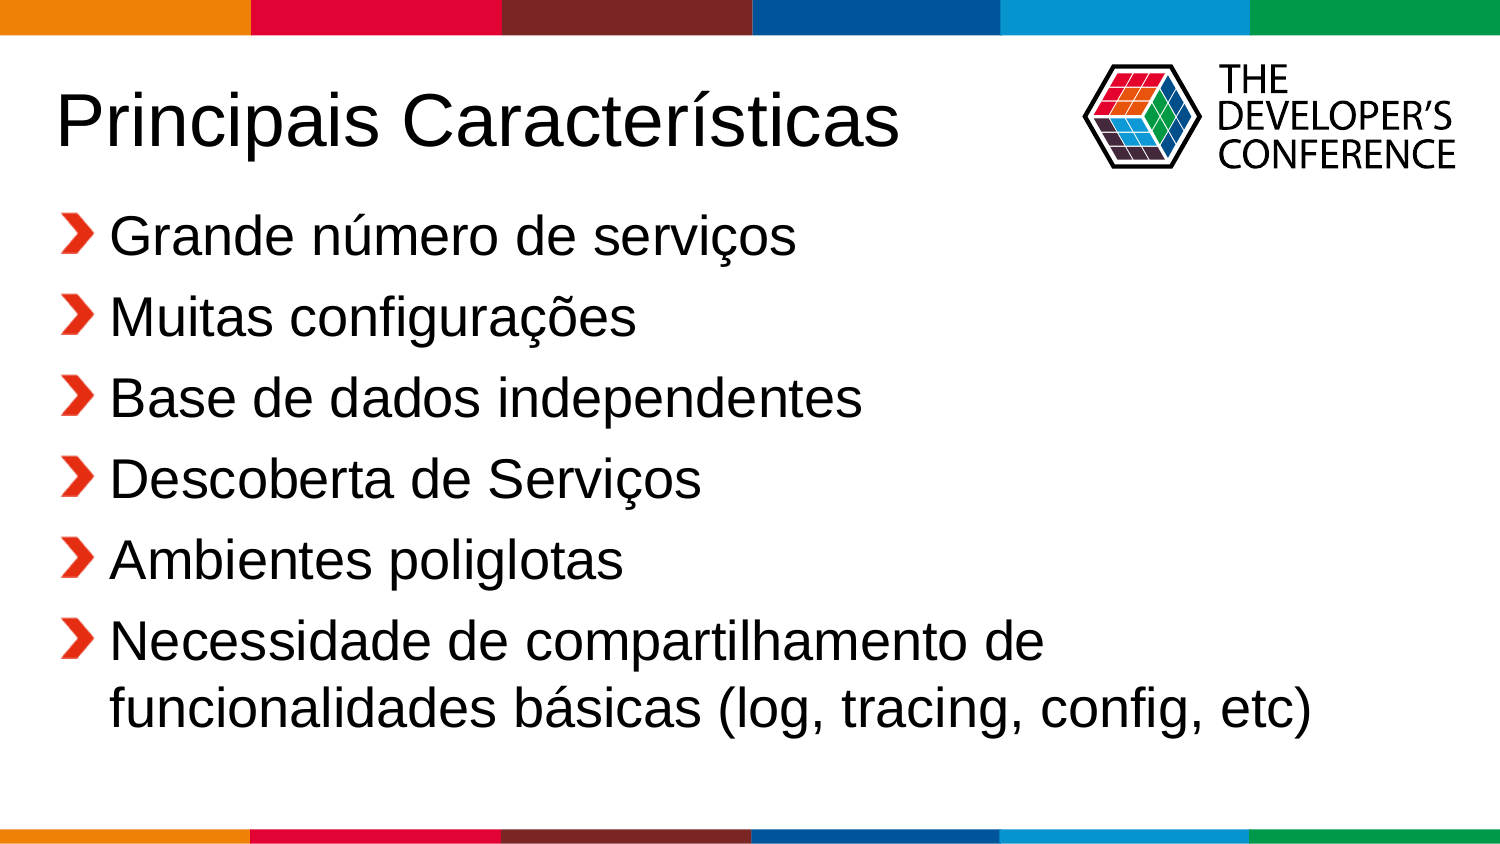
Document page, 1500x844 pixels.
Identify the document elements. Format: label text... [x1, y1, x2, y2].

title Principais Características [41, 59, 975, 174]
list Grande número de serviços Muitas configurações Base de dados independentes Descoberta de Serviços Ambientes poliglotas Necessidade de compartilhamento de funcionalidades básicas (log, tracing, config, etc) [41, 191, 1459, 750]
